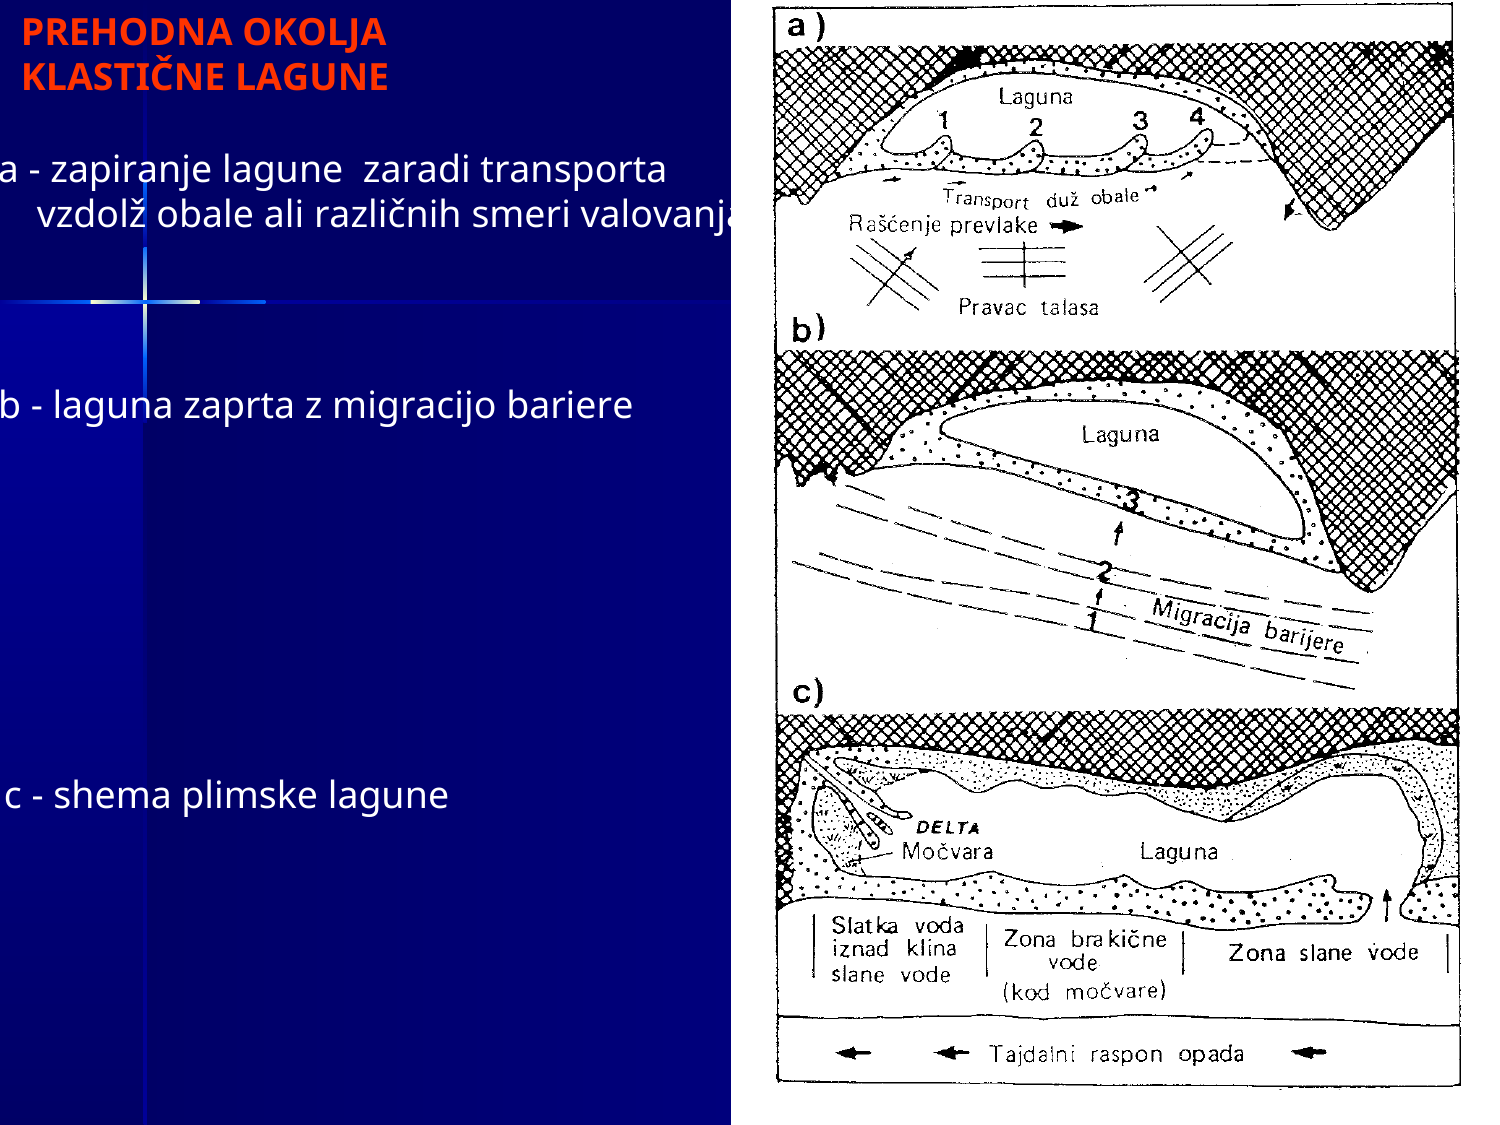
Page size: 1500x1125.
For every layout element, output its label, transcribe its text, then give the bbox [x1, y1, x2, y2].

picture [731, 0, 1500, 1125]
text_box b - laguna zaprta z migracijo bariere [0, 373, 650, 434]
text_box PREHODNA OKOLJA KLASTIČNE LAGUNE [6, 0, 412, 106]
text_box c - shema plimske lagune [0, 763, 475, 824]
text_box a - zapiranje lagune zaradi transporta vzdolž obale ali različnih smeri valovanja [0, 137, 763, 243]
